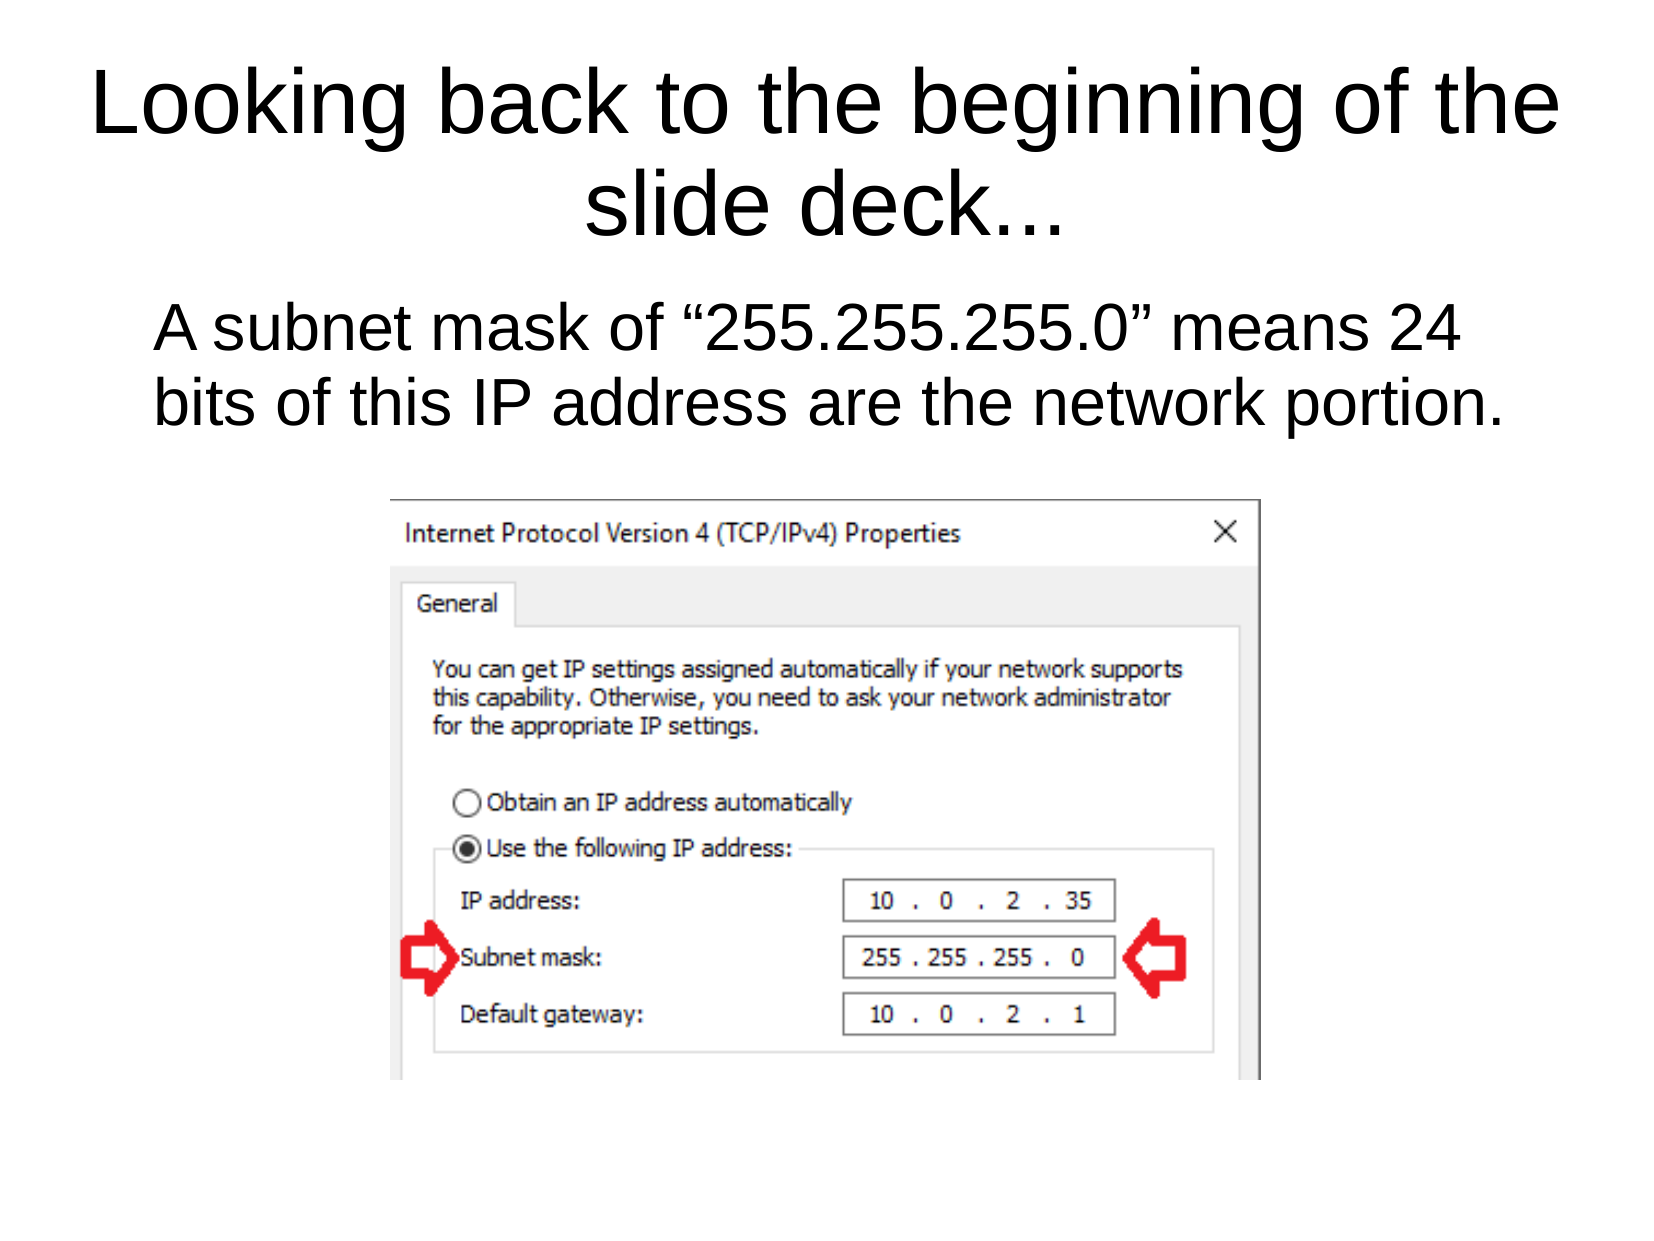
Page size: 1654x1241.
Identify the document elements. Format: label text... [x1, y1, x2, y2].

picture [390, 499, 1261, 1081]
list A subnet mask of “255.255.255.0” means 24 bits of this IP address are the network portion. [82, 290, 1571, 1109]
title Looking back to the beginning of the slide deck... [82, 49, 1571, 257]
